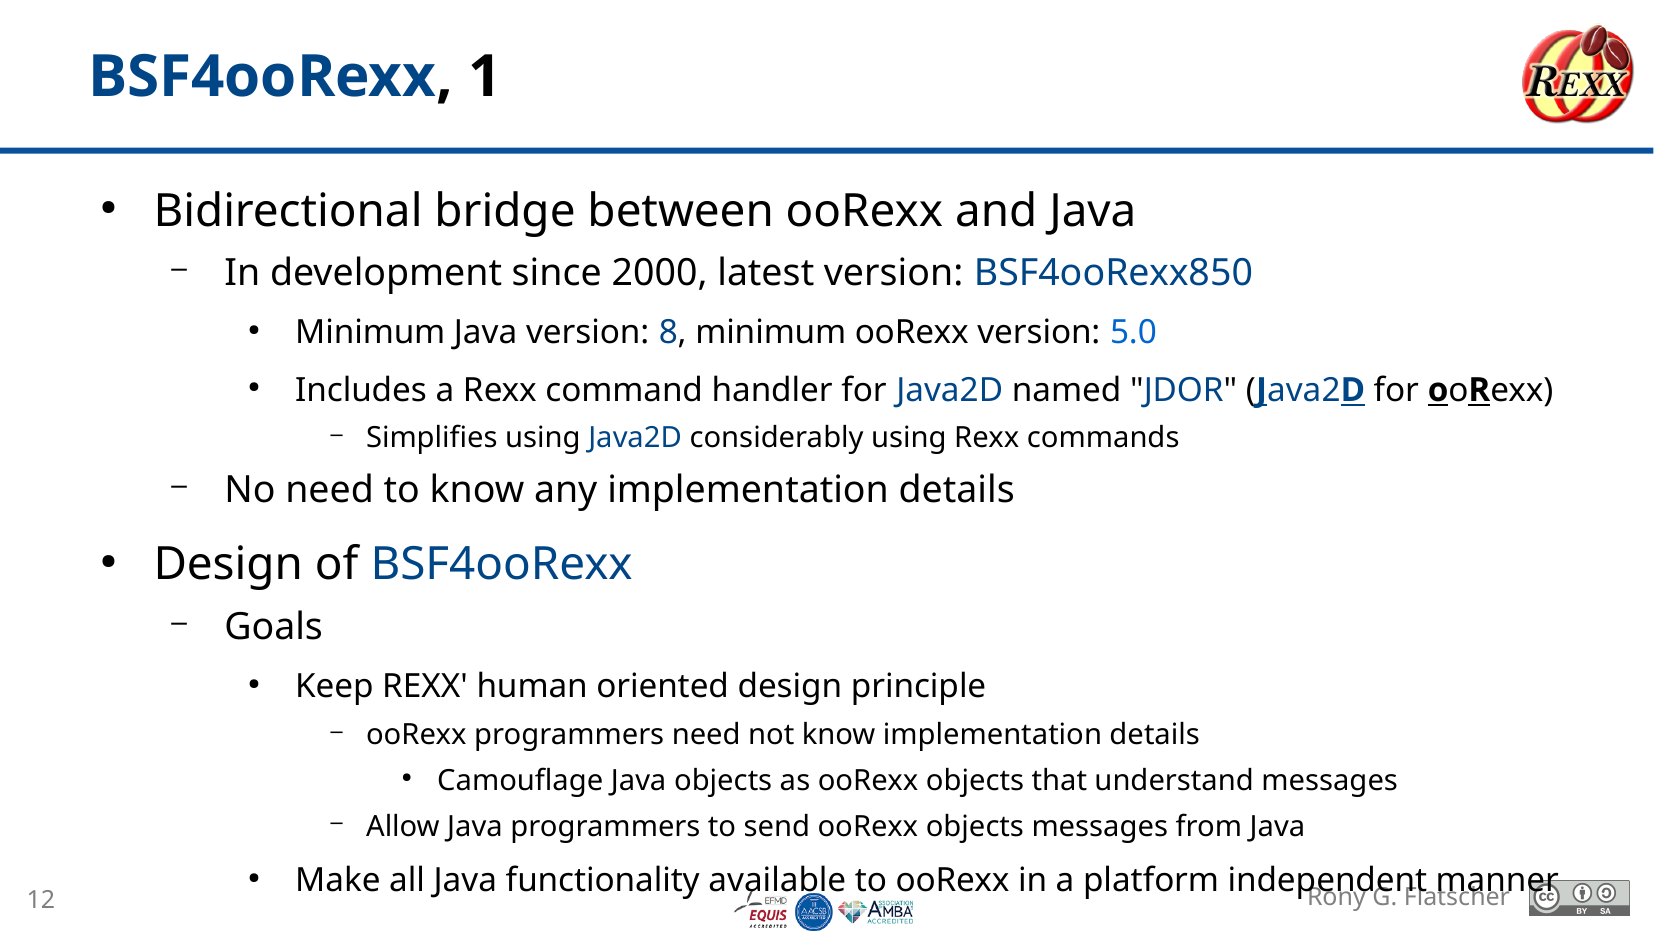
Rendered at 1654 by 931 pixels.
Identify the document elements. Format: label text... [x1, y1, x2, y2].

picture [1521, 19, 1635, 133]
title BSF4ooRexx, 1 [29, 0, 1654, 148]
list Bidirectional bridge between ooRexx and Java In development since 2000, latest version: BSF4ooRexx850 Minimum Java version: 8, minimum ooRexx version: 5.0 Includes a Rexx command handler for Java2D named "JDOR" (Java2D for ooRexx) Simplifies using Java2D considerably using Rexx commands No need to know any implementation details Design of BSF4ooRexx Goals Keep REXX' human oriented design principle ooRexx programmers need not know implementation details Camouflage Java objects as ooRexx objects that understand messages Allow Java programmers to send ooRexx objects messages from Java Make all Java functionality available to ooRexx in a platform independent manner [82, 177, 1579, 857]
picture [734, 889, 913, 931]
